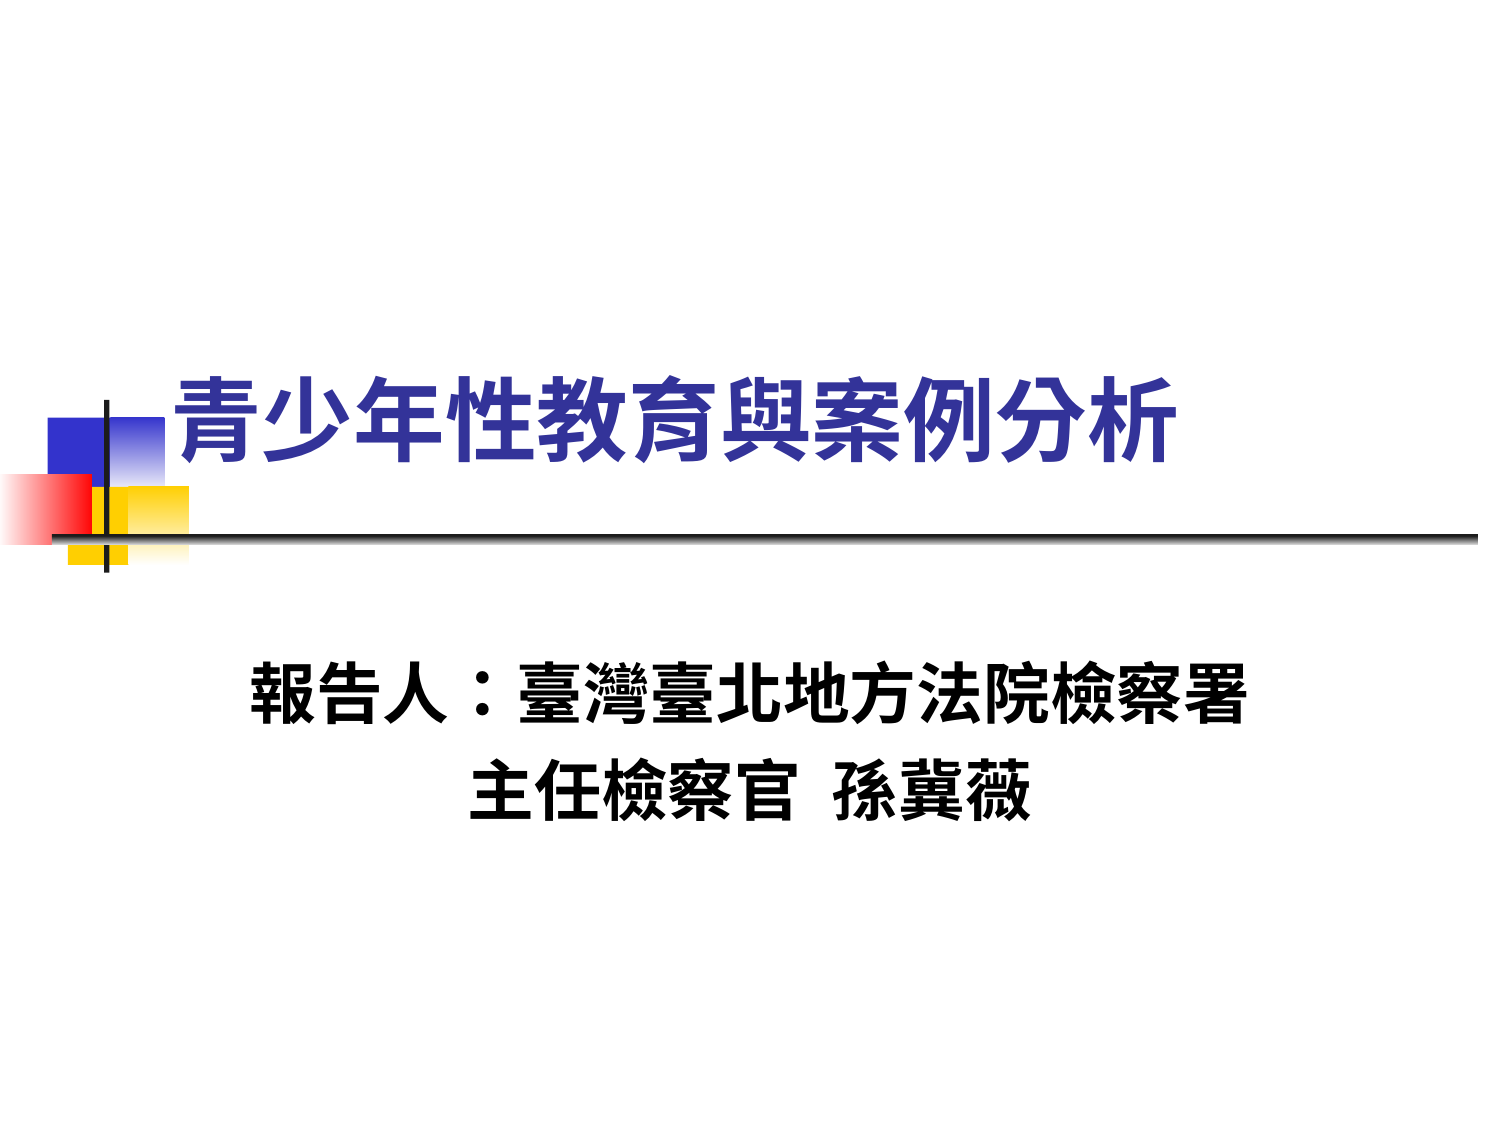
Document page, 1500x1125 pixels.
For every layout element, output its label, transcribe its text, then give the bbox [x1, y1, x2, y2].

subtitle 報告人：臺灣臺北地方法院檢察署 主任檢察官 孫冀薇 [225, 637, 1276, 925]
title 青少年性教育與案例分析 [162, 299, 1438, 488]
